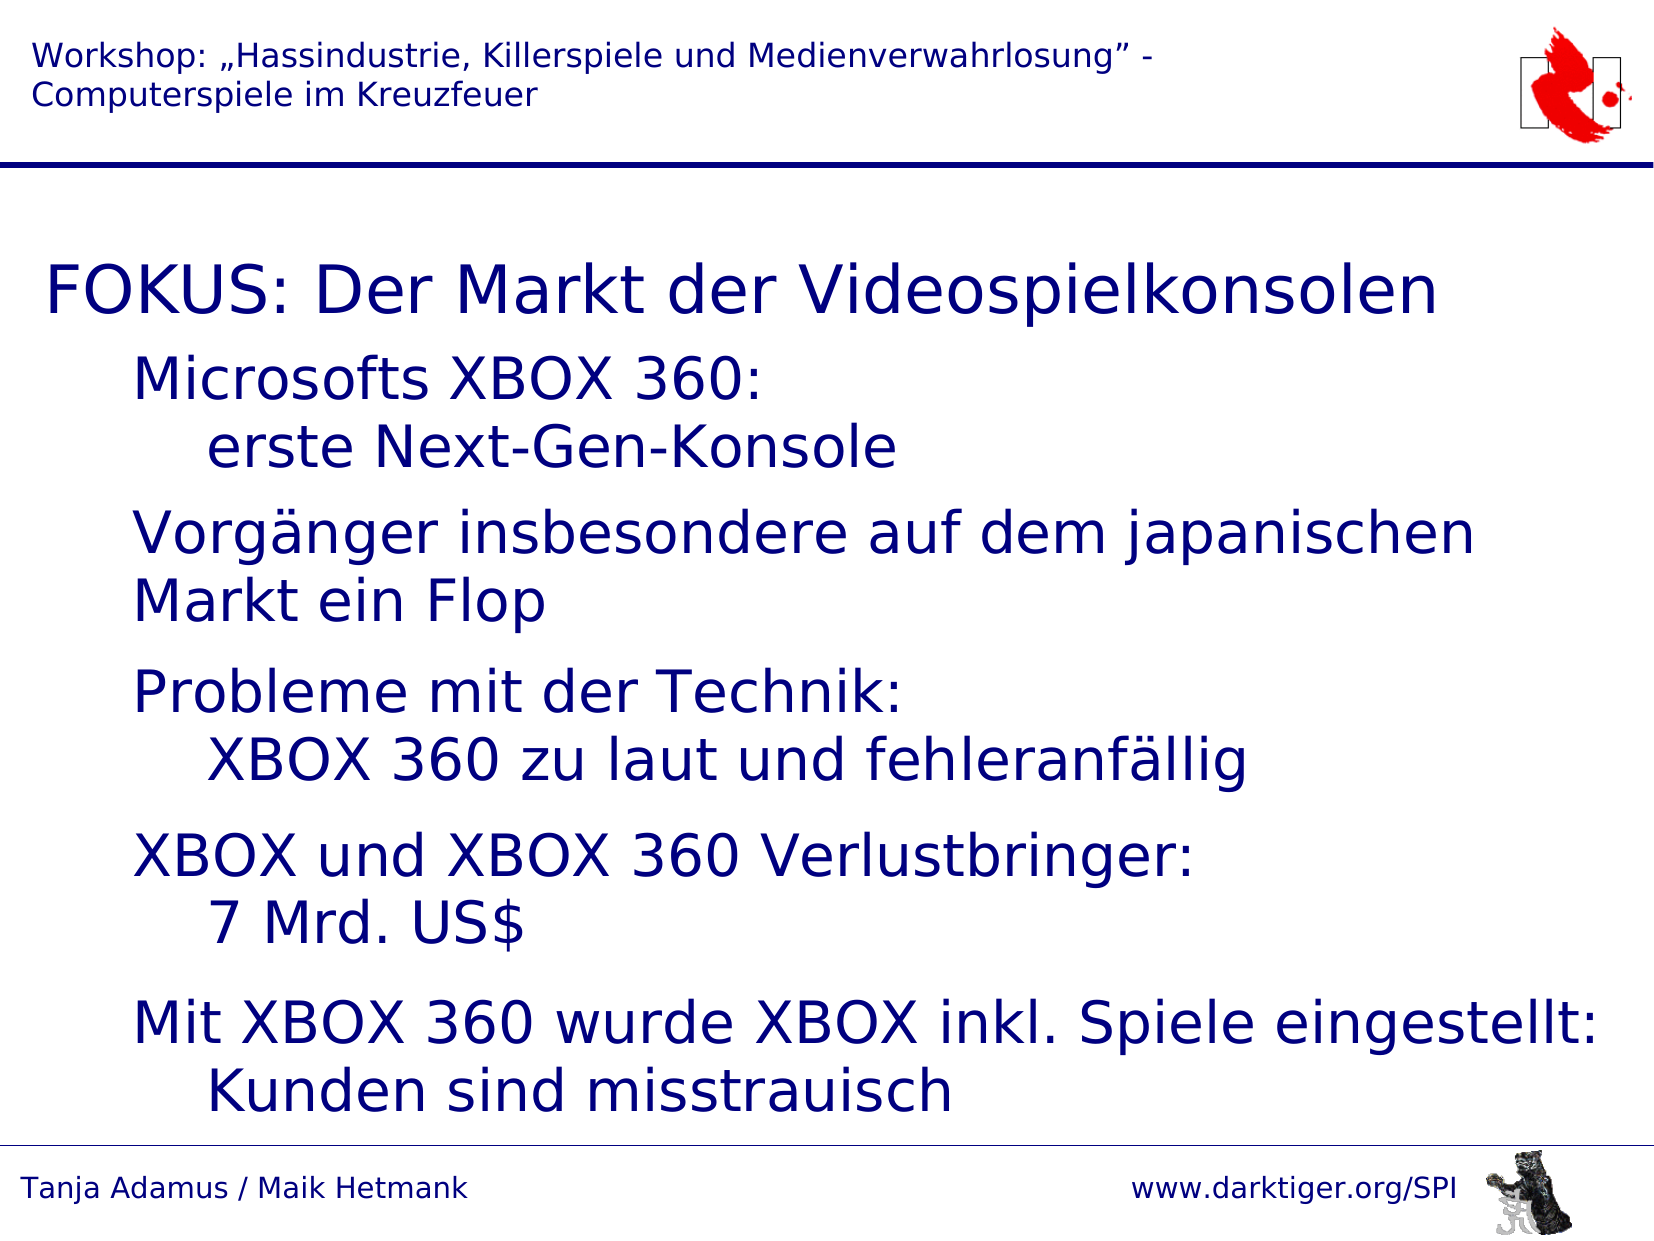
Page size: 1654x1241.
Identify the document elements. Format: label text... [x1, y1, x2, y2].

text_box FOKUS: Der Markt der Videospielkonsolen [29, 244, 1654, 337]
picture [1486, 1150, 1572, 1235]
text_box Probleme mit der Technik: XBOX 360 zu laut und fehleranfällig [118, 651, 1595, 802]
text_box Mit XBOX 360 wurde XBOX inkl. Spiele eingestellt: Kunden sind misstrauisch [118, 982, 1654, 1133]
text_box Vorgänger insbesondere auf dem japanischen Markt ein Flop [118, 492, 1595, 643]
text_box XBOX und XBOX 360 Verlustbringer: 7 Mrd. US$ [118, 814, 1595, 966]
picture [1503, 16, 1632, 148]
text_box Microsofts XBOX 360: erste Next-Gen-Konsole [118, 338, 1654, 489]
text_box Workshop: „Hassindustrie, Killerspiele und Medienverwahrlosung” - Computerspiele im Kreuzfeuer [16, 29, 1418, 178]
